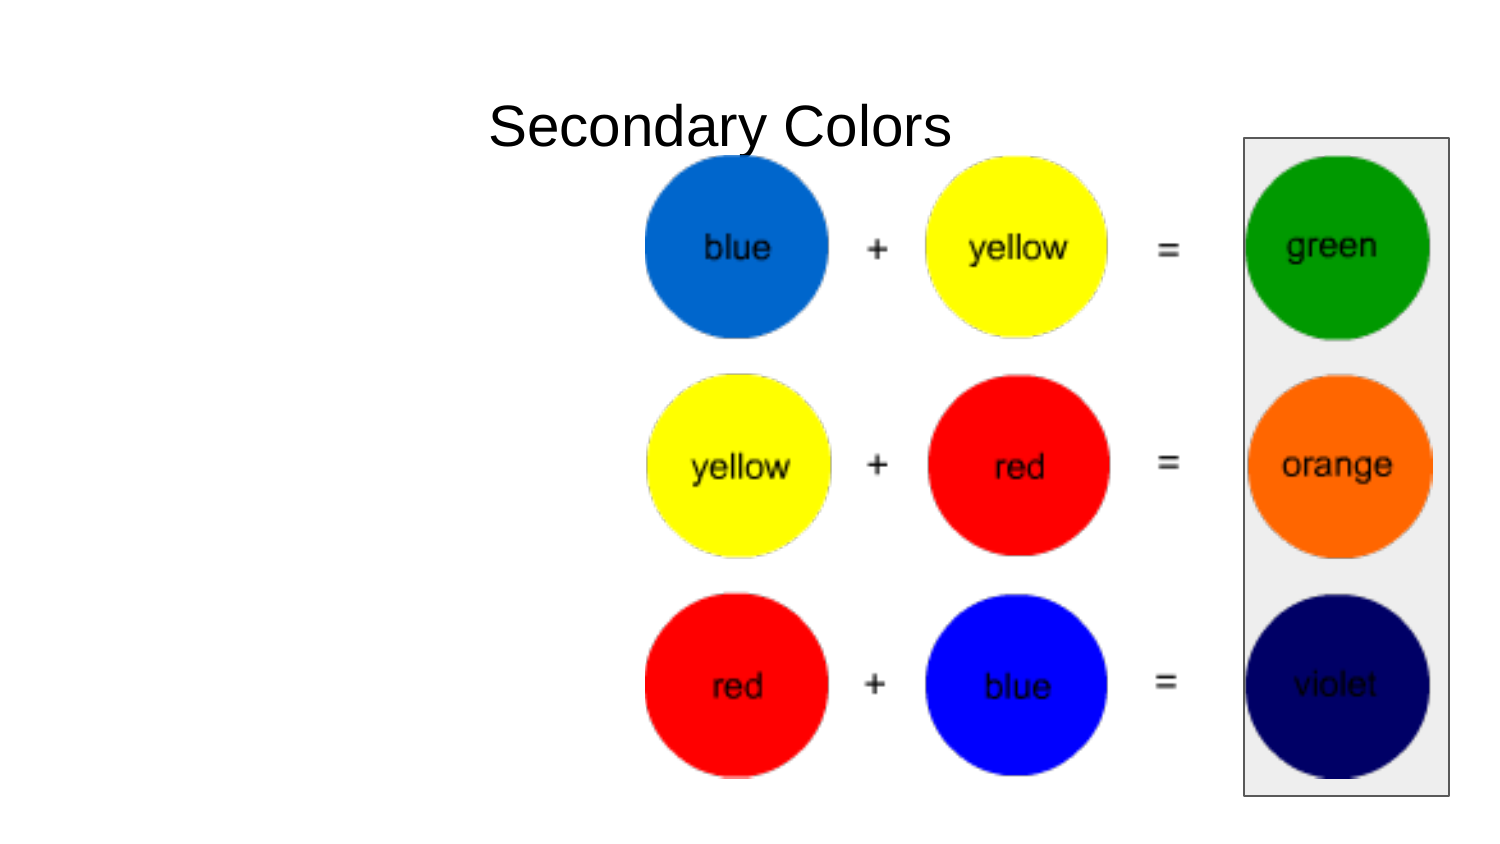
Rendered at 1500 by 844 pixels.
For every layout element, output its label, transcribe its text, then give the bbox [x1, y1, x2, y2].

picture [645, 155, 1433, 779]
text_box [1243, 137, 1449, 797]
title Secondary Colors [51, 72, 1449, 167]
